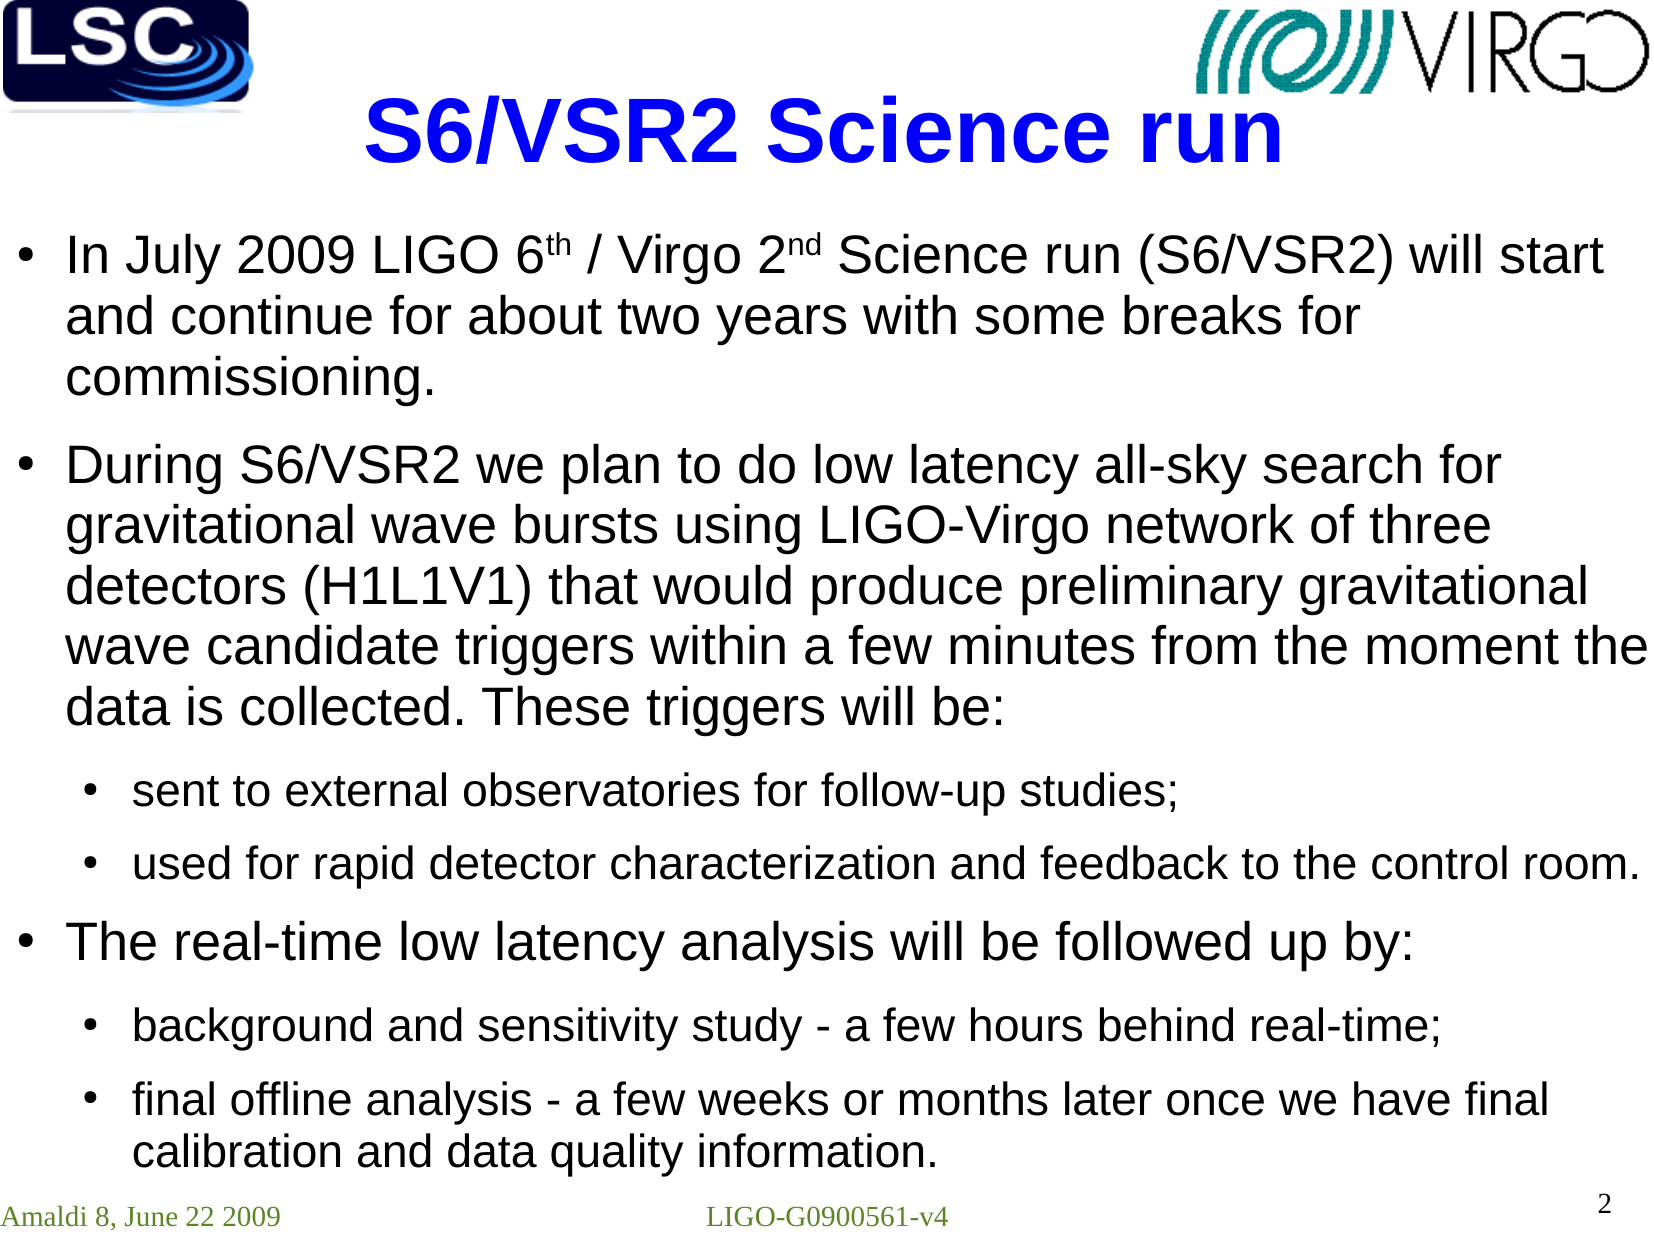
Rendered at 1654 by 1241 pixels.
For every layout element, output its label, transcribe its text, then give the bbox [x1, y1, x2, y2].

title S6/VSR2 Science run [0, 75, 1651, 188]
picture [3, 0, 263, 75]
list In July 2009 LIGO 6th / Virgo 2nd Science run (S6/VSR2) will start and continue for about two years with some breaks for commissioning. During S6/VSR2 we plan to do low latency all-sky search for gravitational wave bursts using LIGO-Virgo network of three detectors (H1L1V1) that would produce preliminary gravitational wave candidate triggers within a few minutes from the moment the data is collected. These triggers will be: sent to external observatories for follow-up studies; used for rapid detector characterization and feedback to the control room. The real-time low latency analysis will be followed up by: background and sensitivity study - a few hours behind real-time; final offline analysis - a few weeks or months later once we have final calibration and data quality information. [0, 225, 1651, 1201]
picture [1184, 0, 1654, 102]
